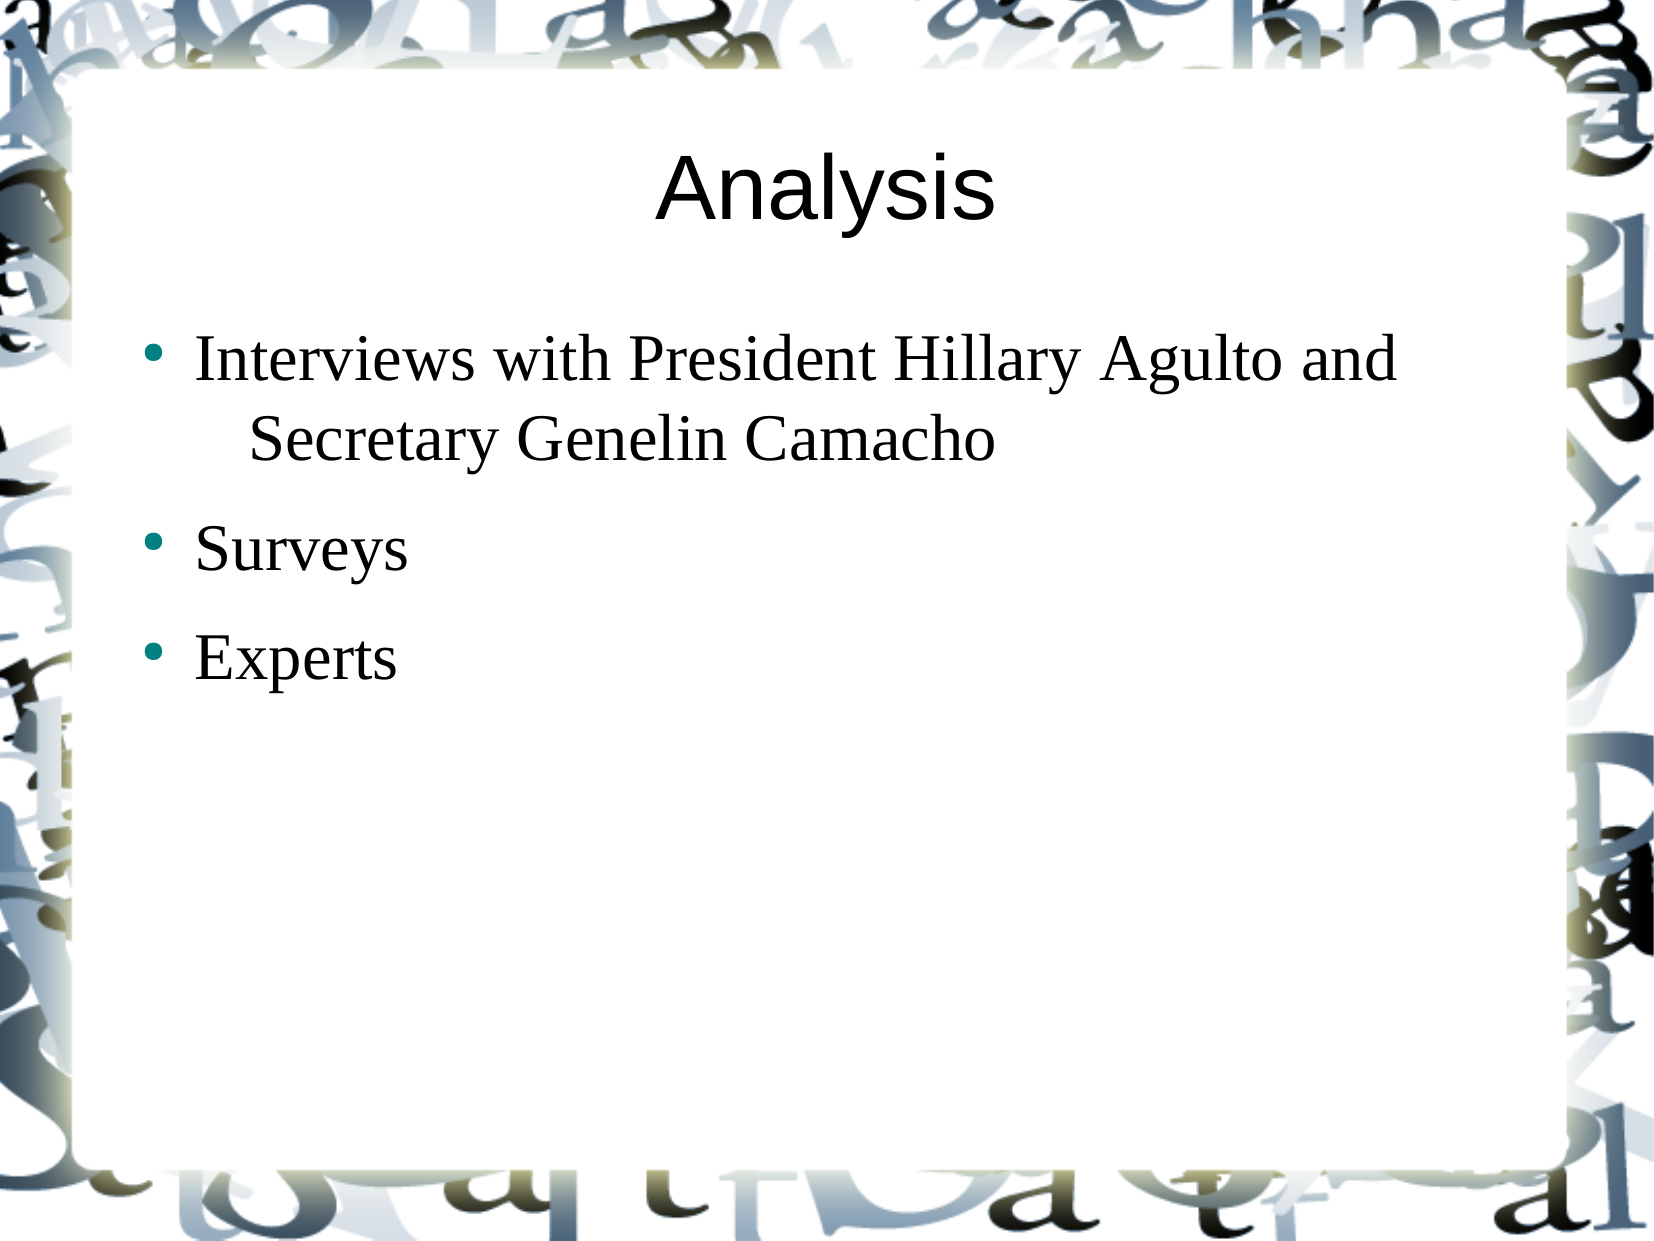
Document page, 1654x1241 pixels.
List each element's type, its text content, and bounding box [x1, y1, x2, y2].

list Interviews with President Hillary Agulto and Secretary Genelin Camacho Surveys Experts [106, 313, 1530, 1028]
title Analysis [82, 78, 1571, 287]
